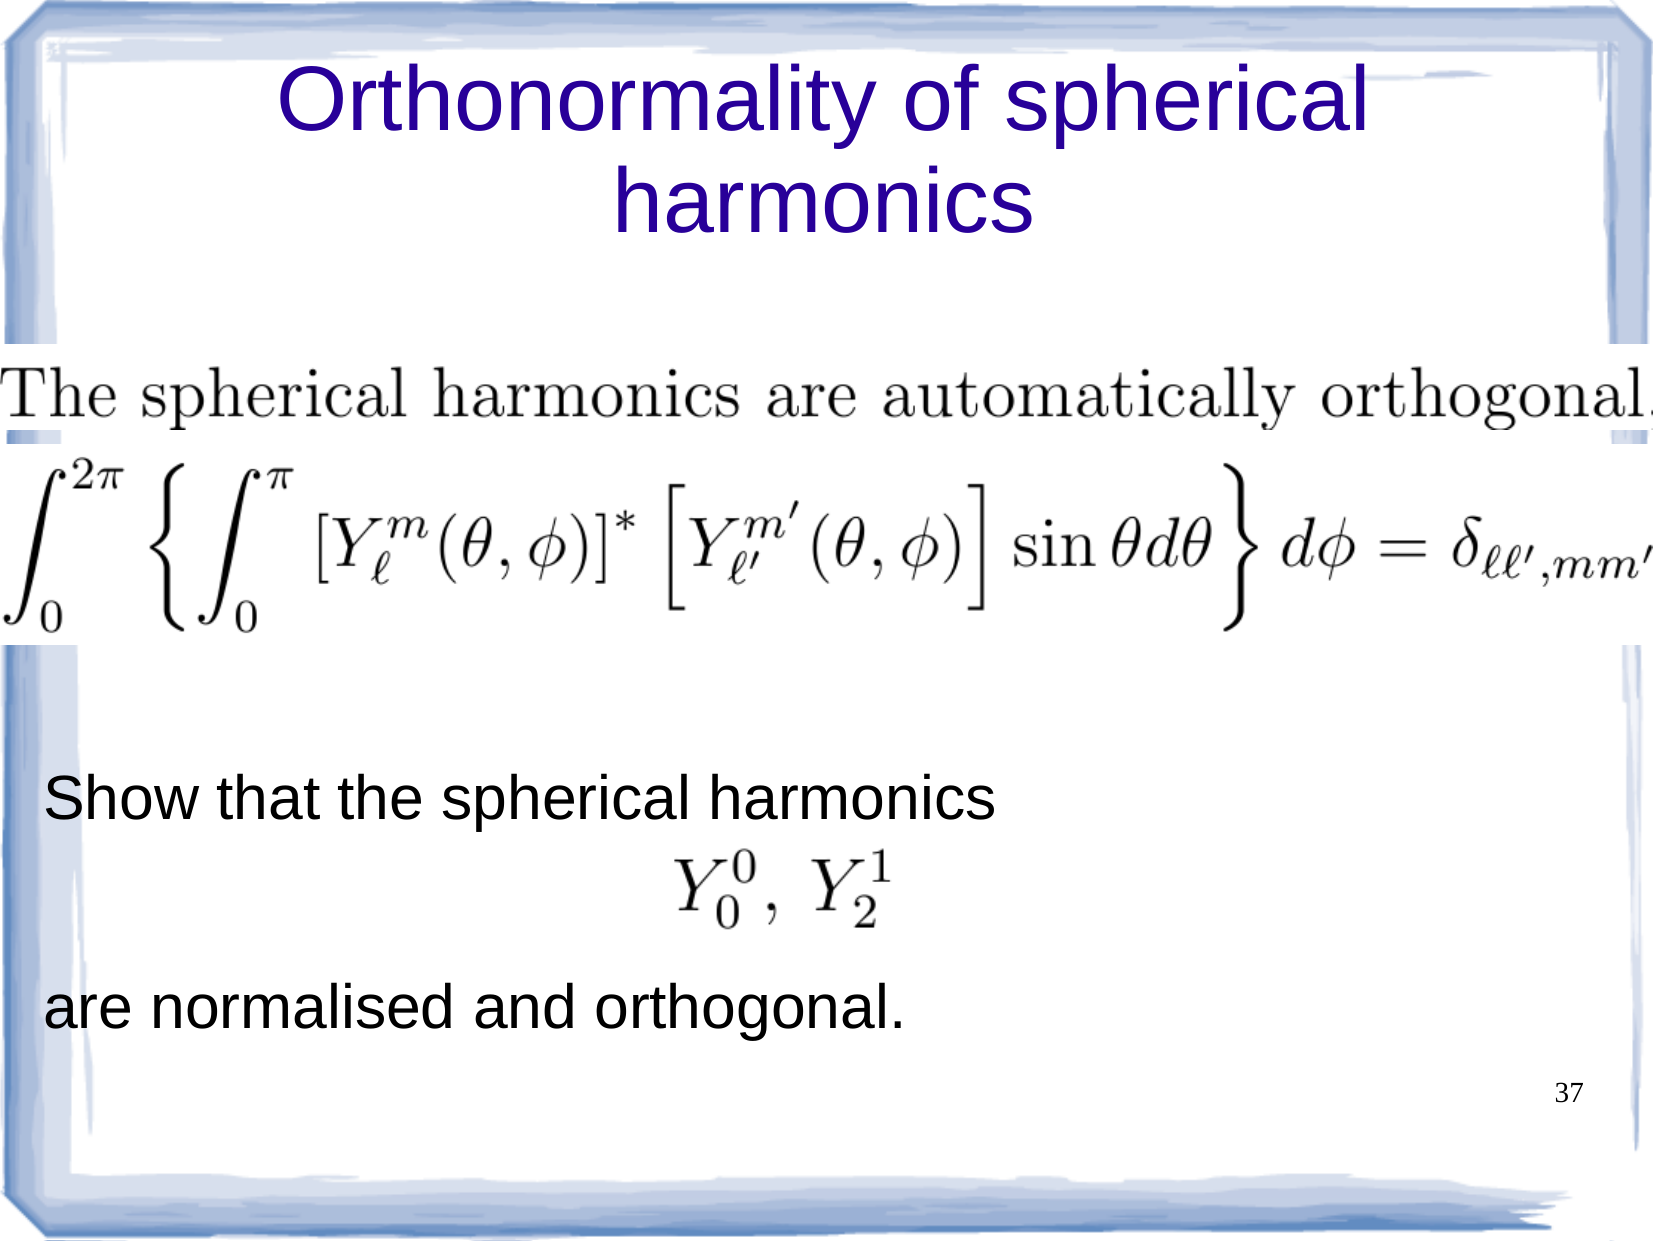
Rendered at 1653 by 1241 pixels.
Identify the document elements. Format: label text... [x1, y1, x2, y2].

text_box Show that the spherical harmonics are normalised and orthogonal. [28, 756, 1653, 1051]
picture [0, 0, 1653, 1241]
picture [662, 833, 909, 950]
title Orthonormality of spherical harmonics [82, 48, 1567, 254]
